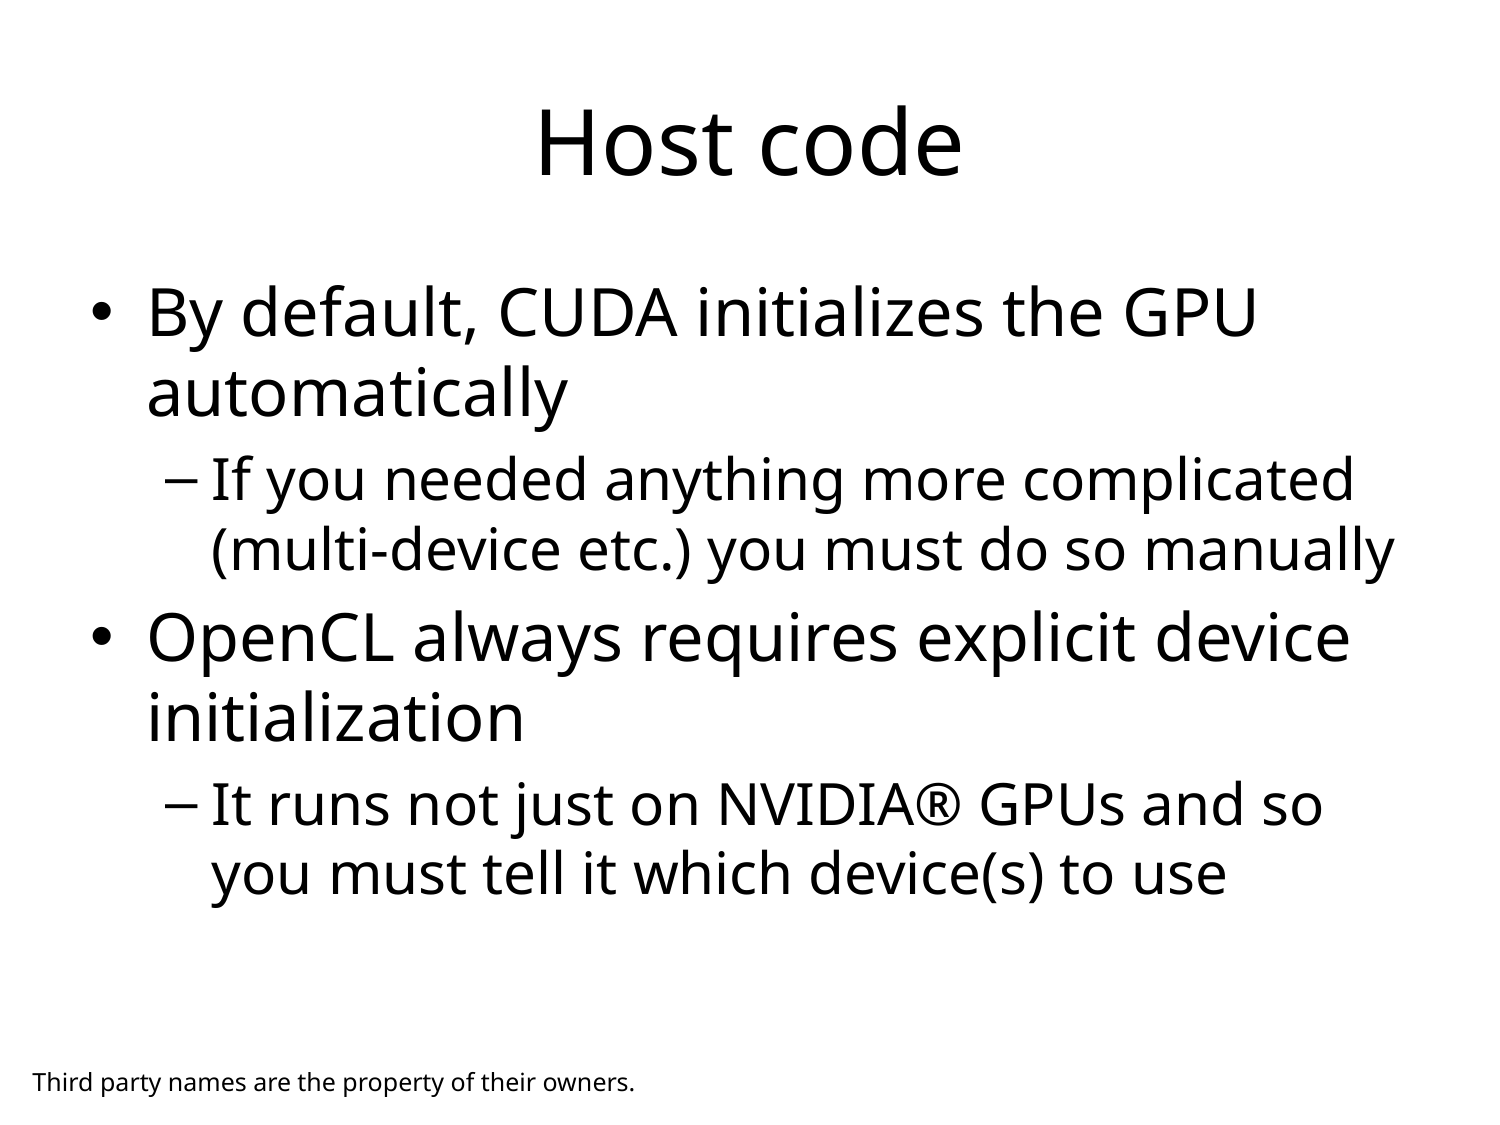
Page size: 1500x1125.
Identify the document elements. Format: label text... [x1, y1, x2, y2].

title Host code [75, 45, 1425, 233]
text_box Third party names are the property of their owners. [17, 1058, 816, 1125]
list By default, CUDA initializes the GPU automatically If you needed anything more complicated (multi-device etc.) you must do so manually OpenCL always requires explicit device initialization It runs not just on NVIDIA® GPUs and so you must tell it which device(s) to use [75, 262, 1425, 1094]
